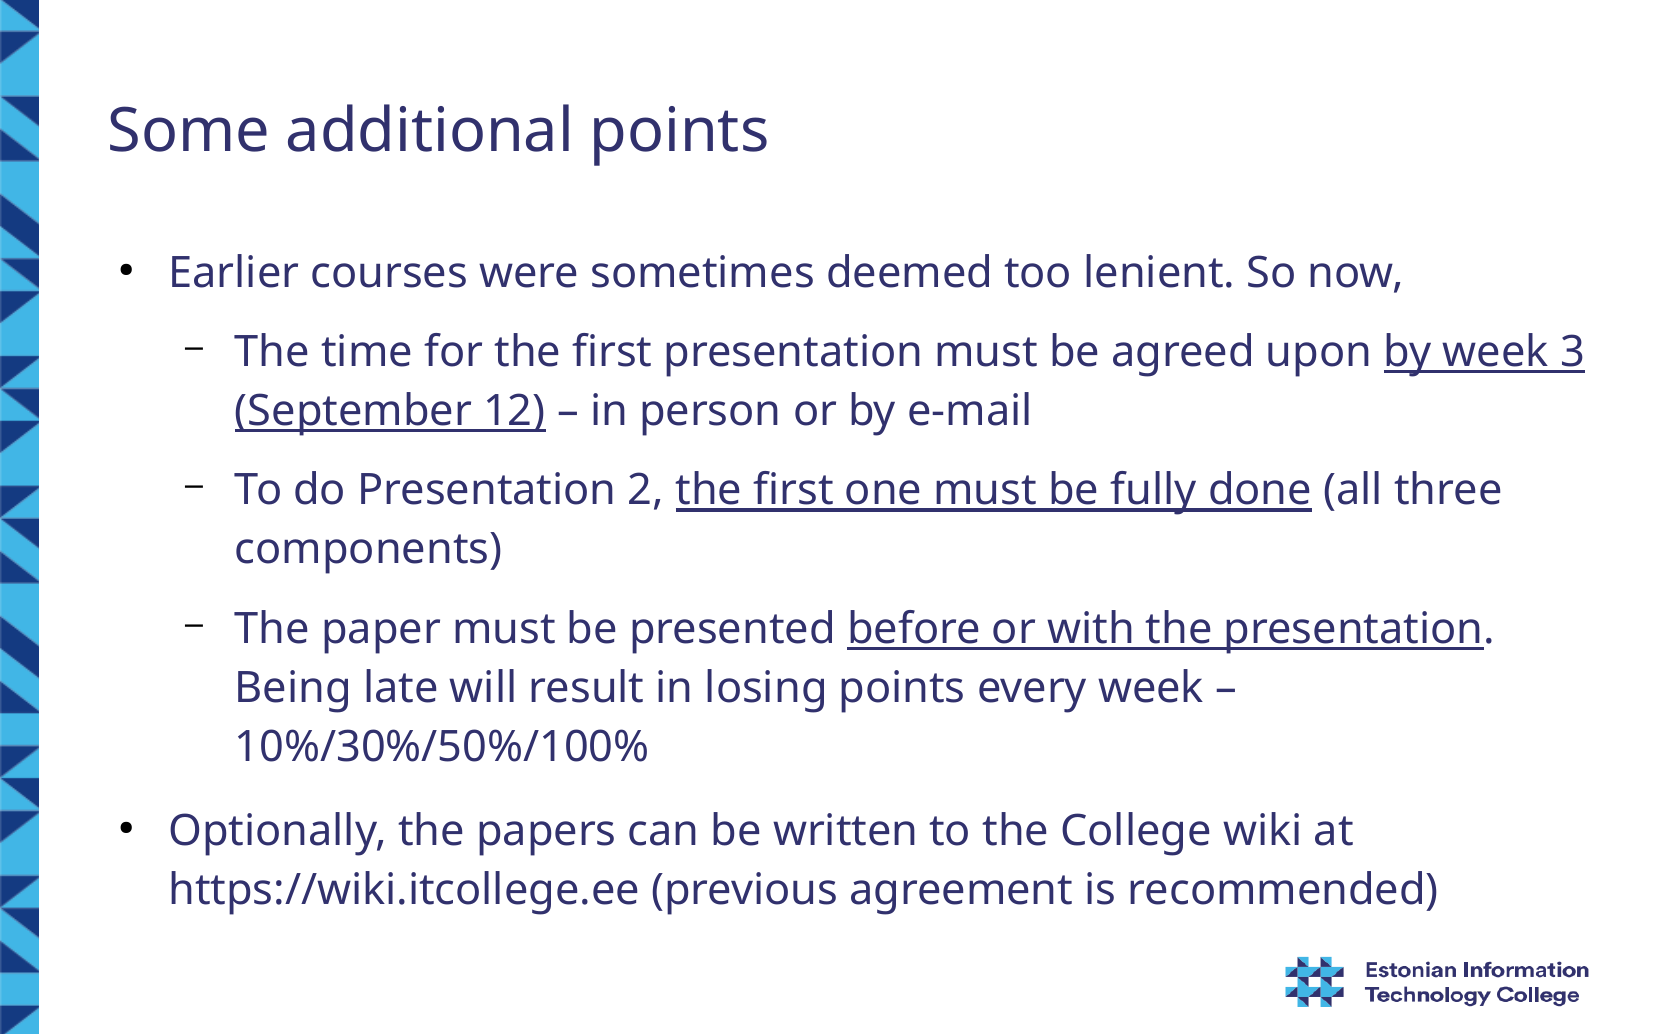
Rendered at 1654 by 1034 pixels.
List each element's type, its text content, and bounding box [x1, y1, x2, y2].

title Some additional points [107, 41, 1230, 214]
list Earlier courses were sometimes deemed too lenient. So now, The time for the first presentation must be agreed upon by week 3 (September 12) – in person or by e-mail To do Presentation 2, the first one must be fully done (all three components) The paper must be presented before or with the presentation. Being late will result in losing points every week – 10%/30%/50%/100% Optionally, the papers can be written to the College wiki at https://wiki.itcollege.ee (previous agreement is recommended) [101, 241, 1591, 924]
